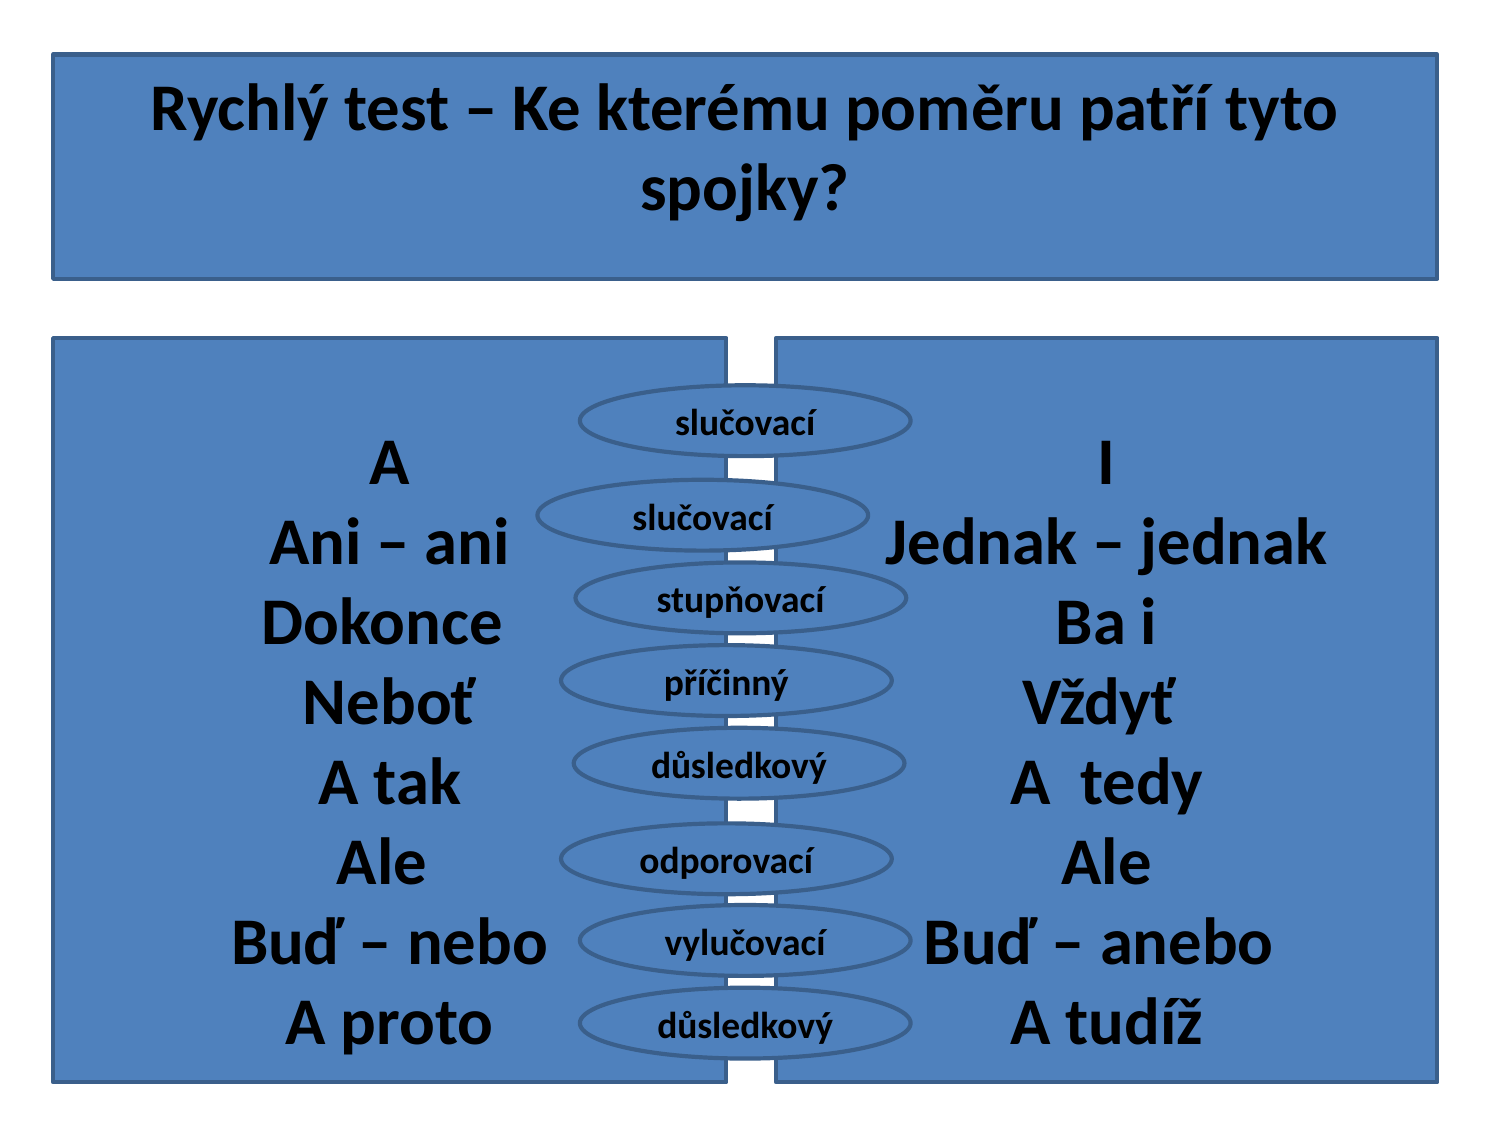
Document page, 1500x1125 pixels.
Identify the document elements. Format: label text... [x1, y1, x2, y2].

text_box stupňovací [575, 562, 907, 634]
text_box příčinný [561, 645, 892, 716]
text_box slučovací [579, 385, 911, 457]
text_box I Jednak – jednak Ba i Vždyť A tedy Ale Buď – anebo A tudíž [775, 338, 1438, 1083]
text_box důsledkový [573, 727, 905, 799]
text_box Rychlý test – Ke kterému poměru patří tyto spojky? [53, 54, 1438, 279]
text_box odporovací [561, 823, 892, 895]
text_box důsledkový [579, 987, 911, 1059]
text_box vylučovací [579, 905, 911, 976]
text_box A Ani – ani Dokonce Neboť A tak Ale Buď – nebo A proto [53, 338, 727, 1083]
text_box slučovací [537, 479, 869, 551]
